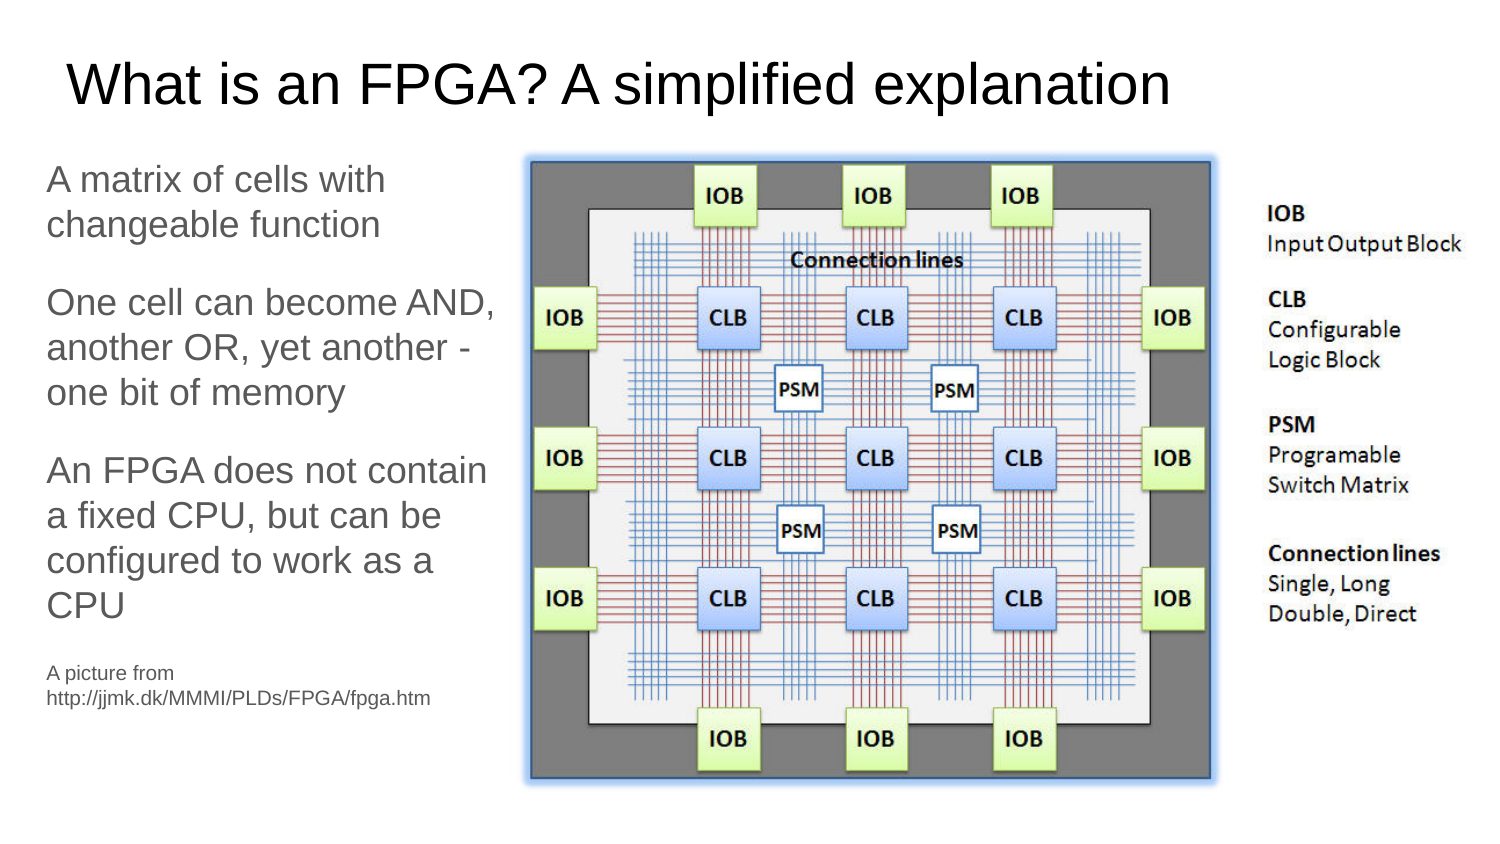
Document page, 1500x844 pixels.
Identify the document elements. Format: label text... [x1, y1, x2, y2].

title What is an FPGA? A simplified explanation [51, 30, 1449, 125]
picture [492, 139, 1471, 792]
list A matrix of cells with changeable function One cell can become AND, another OR, yet another - one bit of memory An FPGA does not contain a fixed CPU, but can be configured to work as a CPU A picture from http://jjmk.dk/MMMI/PLDs/FPGA/fpga.htm [31, 139, 513, 831]
